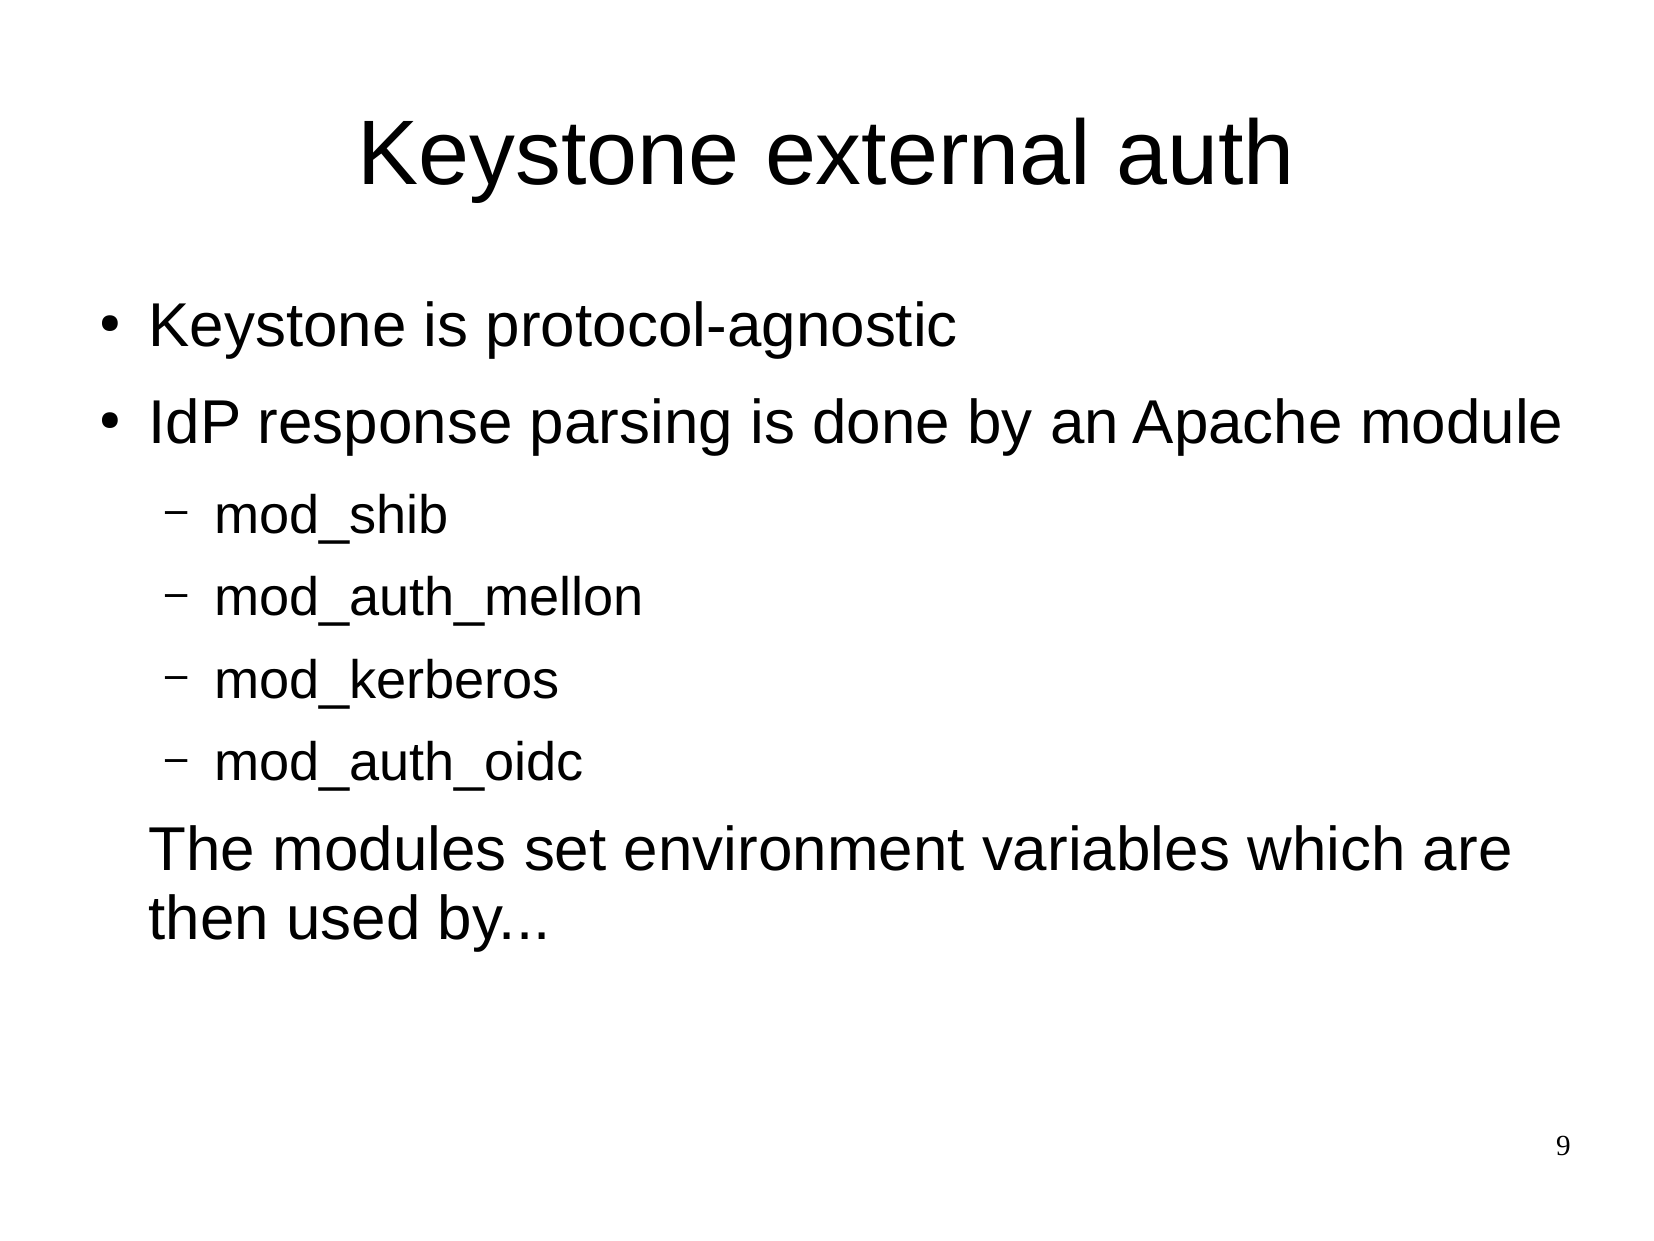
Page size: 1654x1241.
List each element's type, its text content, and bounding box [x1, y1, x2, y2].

list Keystone is protocol-agnostic IdP response parsing is done by an Apache module mod_shib mod_auth_mellon mod_kerberos mod_auth_oidc The modules set environment variables which are then used by... [82, 290, 1571, 1010]
title Keystone external auth [82, 49, 1571, 257]
